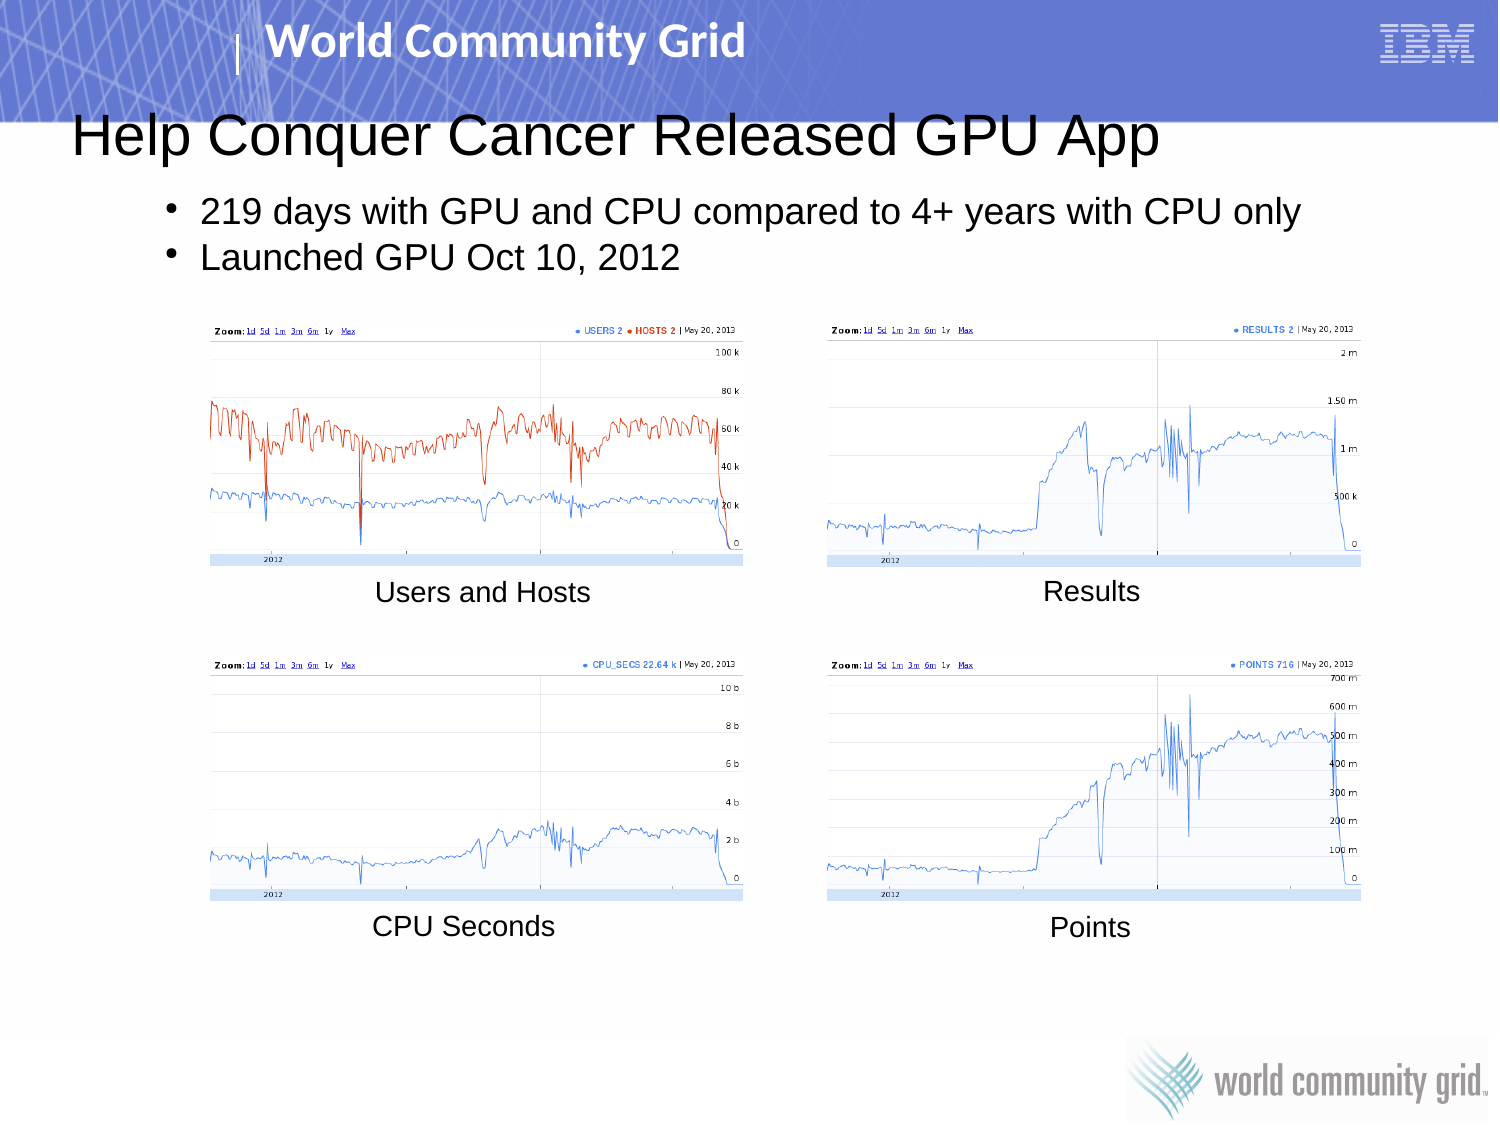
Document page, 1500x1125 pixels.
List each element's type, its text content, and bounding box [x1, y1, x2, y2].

text_box Users and Hosts [360, 565, 608, 616]
picture [1125, 1037, 1488, 1121]
picture [827, 656, 1361, 901]
title Help Conquer Cancer Released GPU App [56, 97, 1410, 179]
text_box Results [1028, 565, 1157, 616]
picture [1380, 24, 1476, 63]
text_box CPU Seconds [357, 900, 572, 950]
text_box Points [1035, 900, 1147, 951]
picture [210, 322, 743, 566]
picture [827, 321, 1361, 567]
text_box 219 days with GPU and CPU compared to 4+ years with CPU only Launched GPU Oct 10, 2012 [150, 180, 1320, 286]
picture [210, 656, 743, 901]
